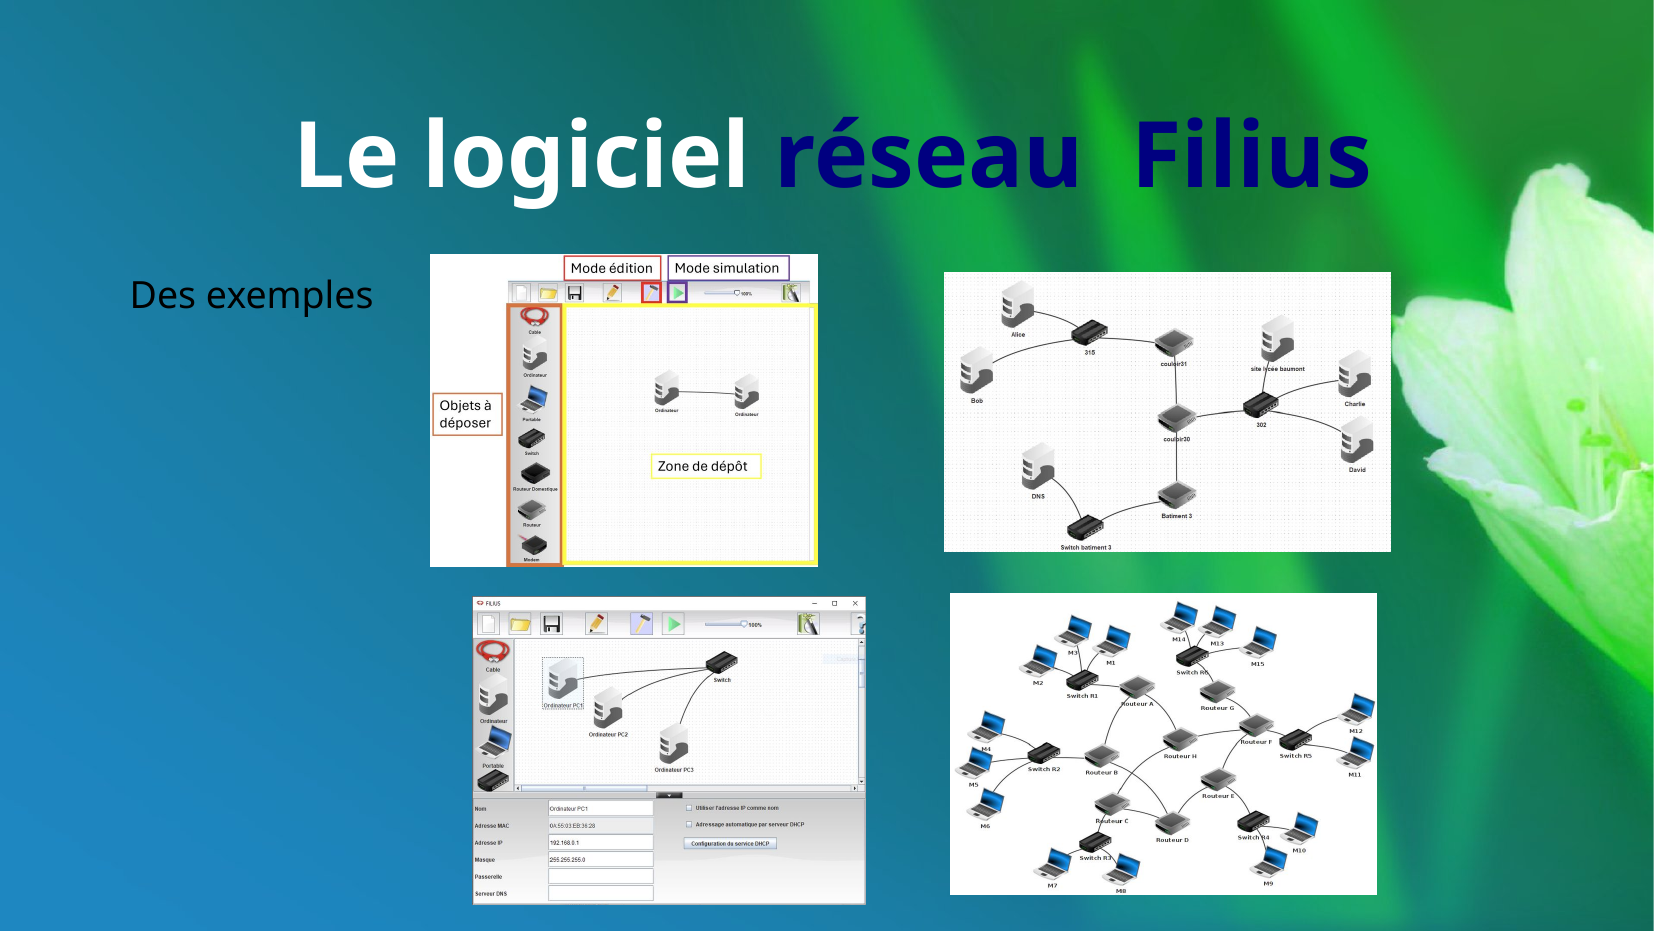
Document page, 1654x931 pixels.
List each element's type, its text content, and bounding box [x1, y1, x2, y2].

picture [0, 0, 1654, 931]
text_box Des exemples [114, 261, 430, 327]
title Le logiciel réseau Filius [88, 78, 1577, 227]
